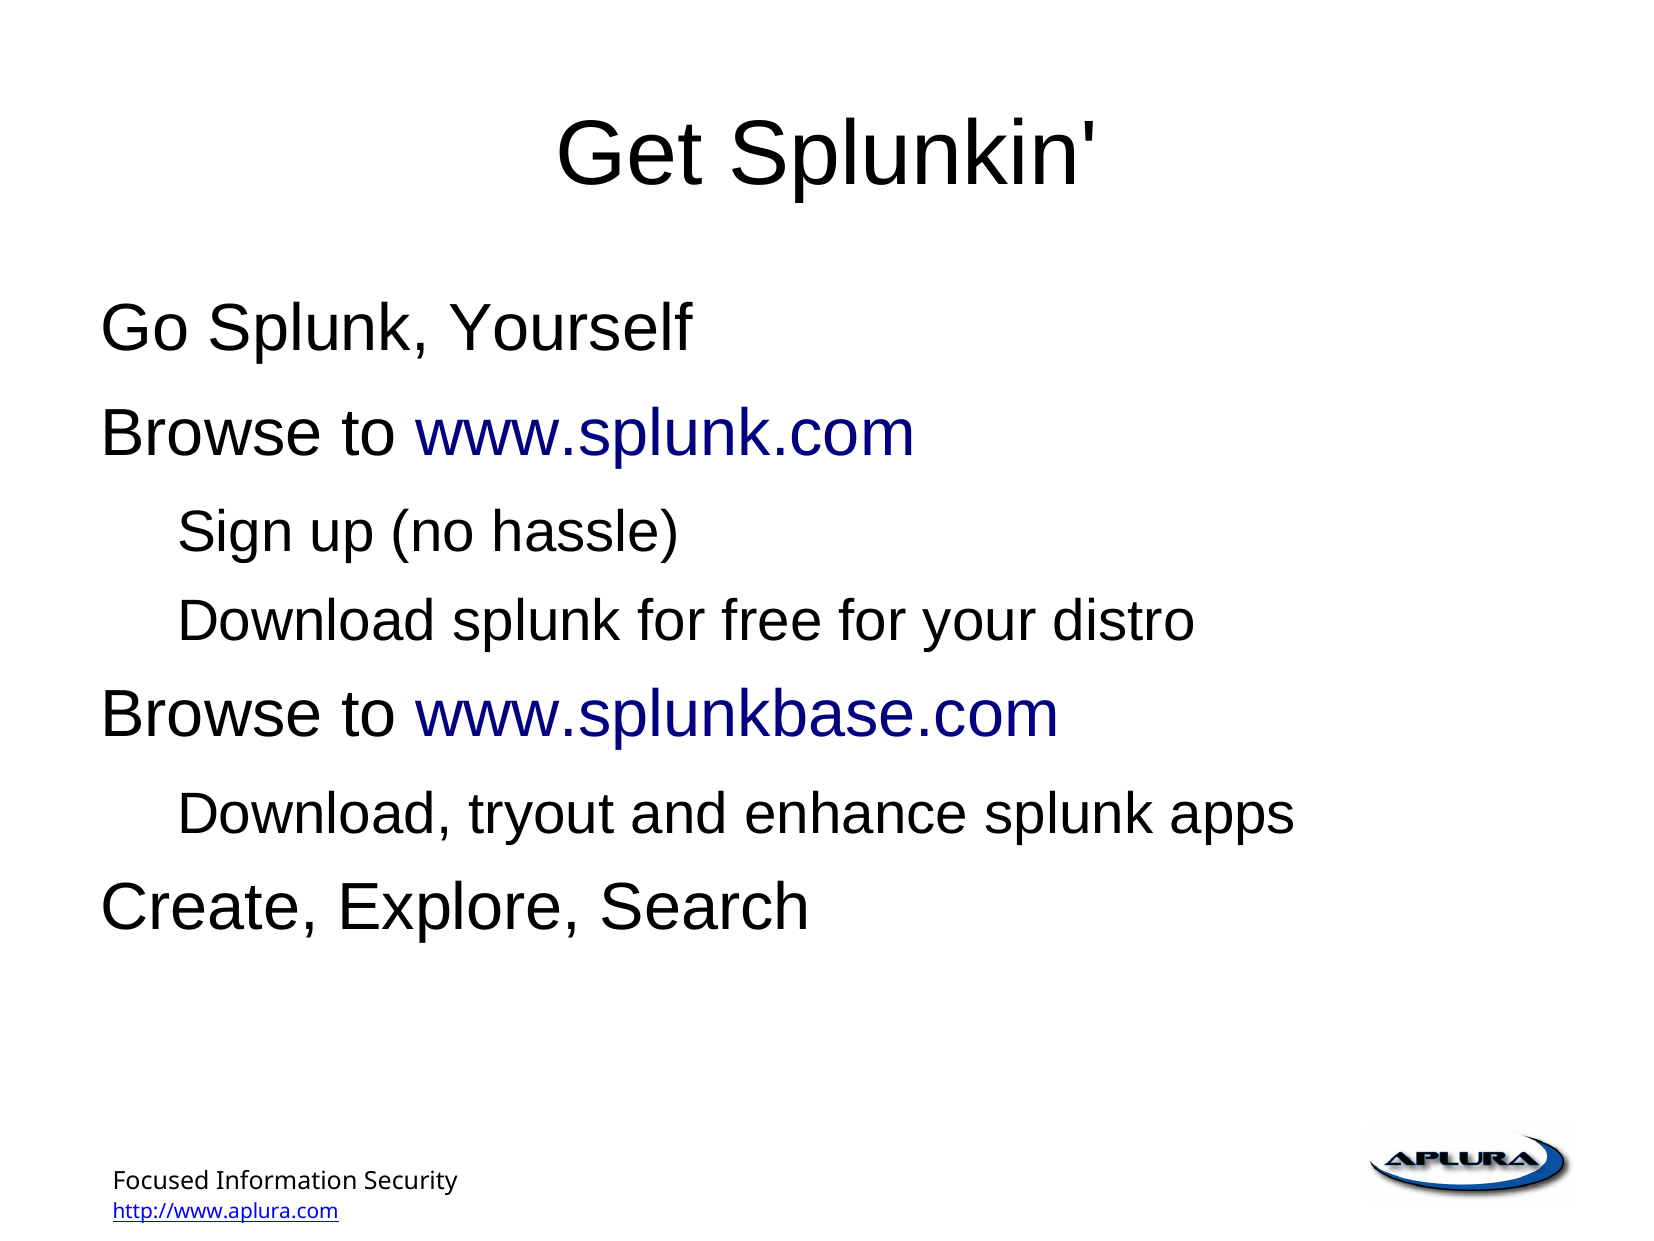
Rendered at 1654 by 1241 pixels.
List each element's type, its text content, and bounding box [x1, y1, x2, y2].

list Go Splunk, Yourself Browse to www.splunk.com Sign up (no hassle) Download splunk for free for your distro Browse to www.splunkbase.com Download, tryout and enhance splunk apps Create, Explore, Search [82, 290, 1571, 1109]
picture [1365, 1124, 1576, 1203]
title Get Splunkin' [82, 49, 1571, 257]
